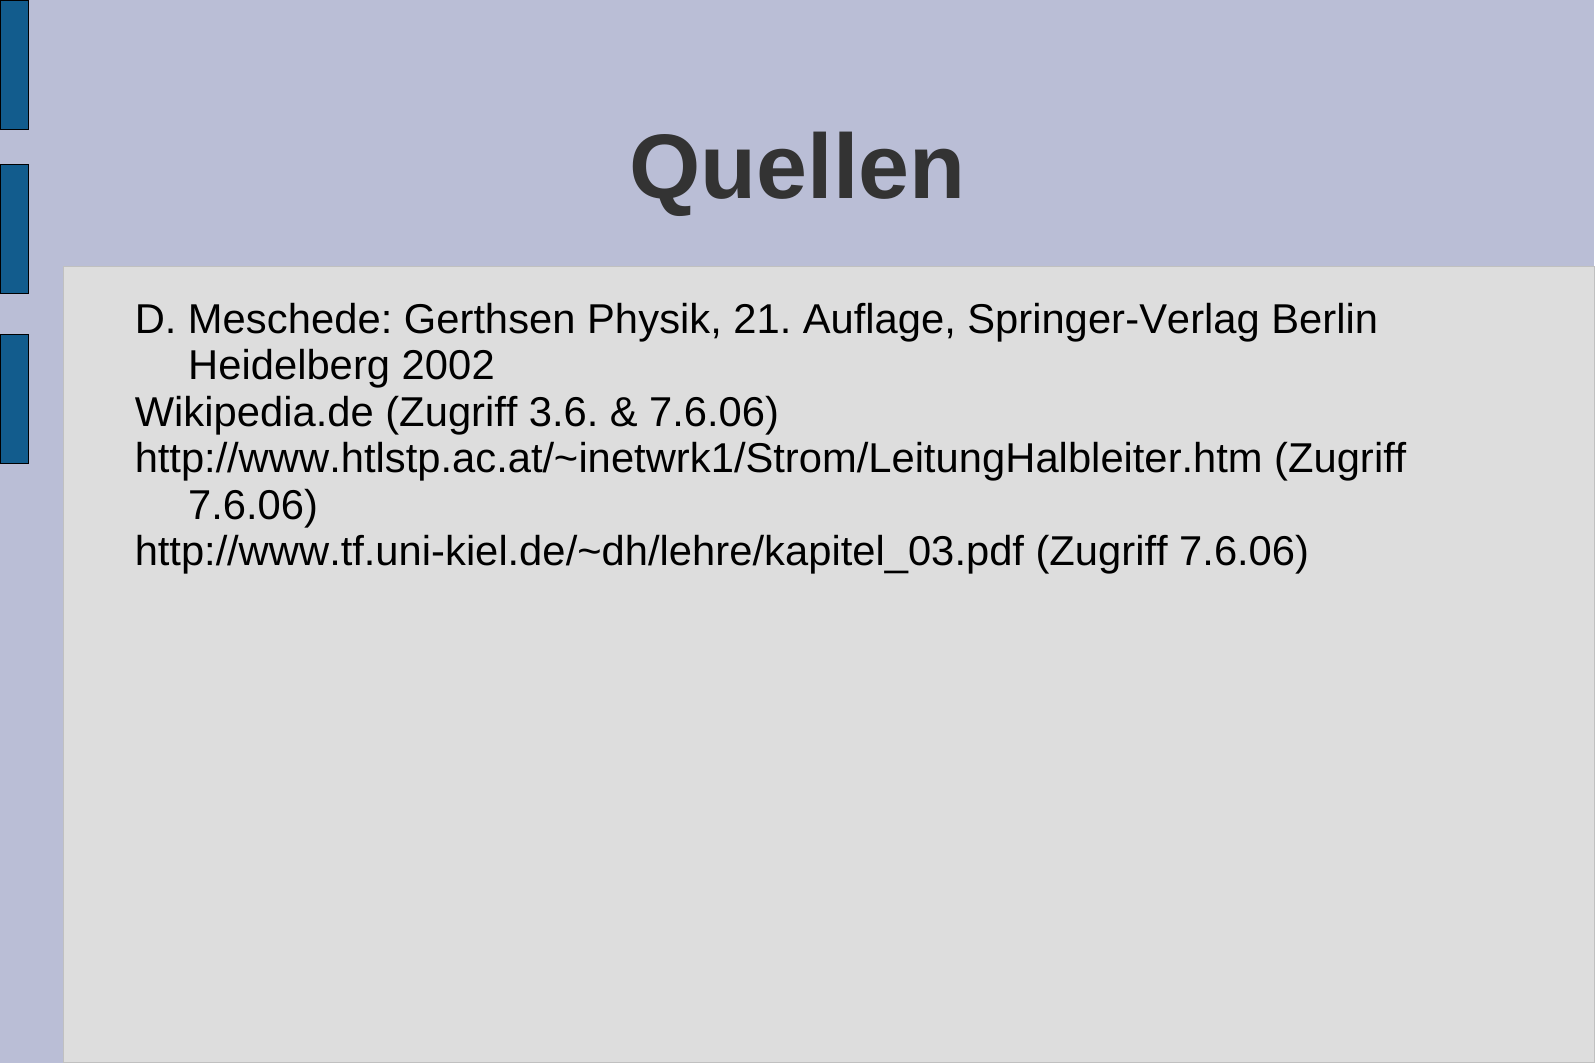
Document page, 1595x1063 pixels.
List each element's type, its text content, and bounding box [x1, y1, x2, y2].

title Quellen [117, 78, 1479, 256]
list D. Meschede: Gerthsen Physik, 21. Auflage, Springer-Verlag Berlin Heidelberg 2002 Wikipedia.de (Zugriff 3.6. & 7.6.06) http://www.htlstp.ac.at/~inetwrk1/Strom/LeitungHalbleiter.htm (Zugriff 7.6.06) http://www.tf.uni-kiel.de/~dh/lehre/kapitel_03.pdf (Zugriff 7.6.06) [117, 295, 1479, 966]
